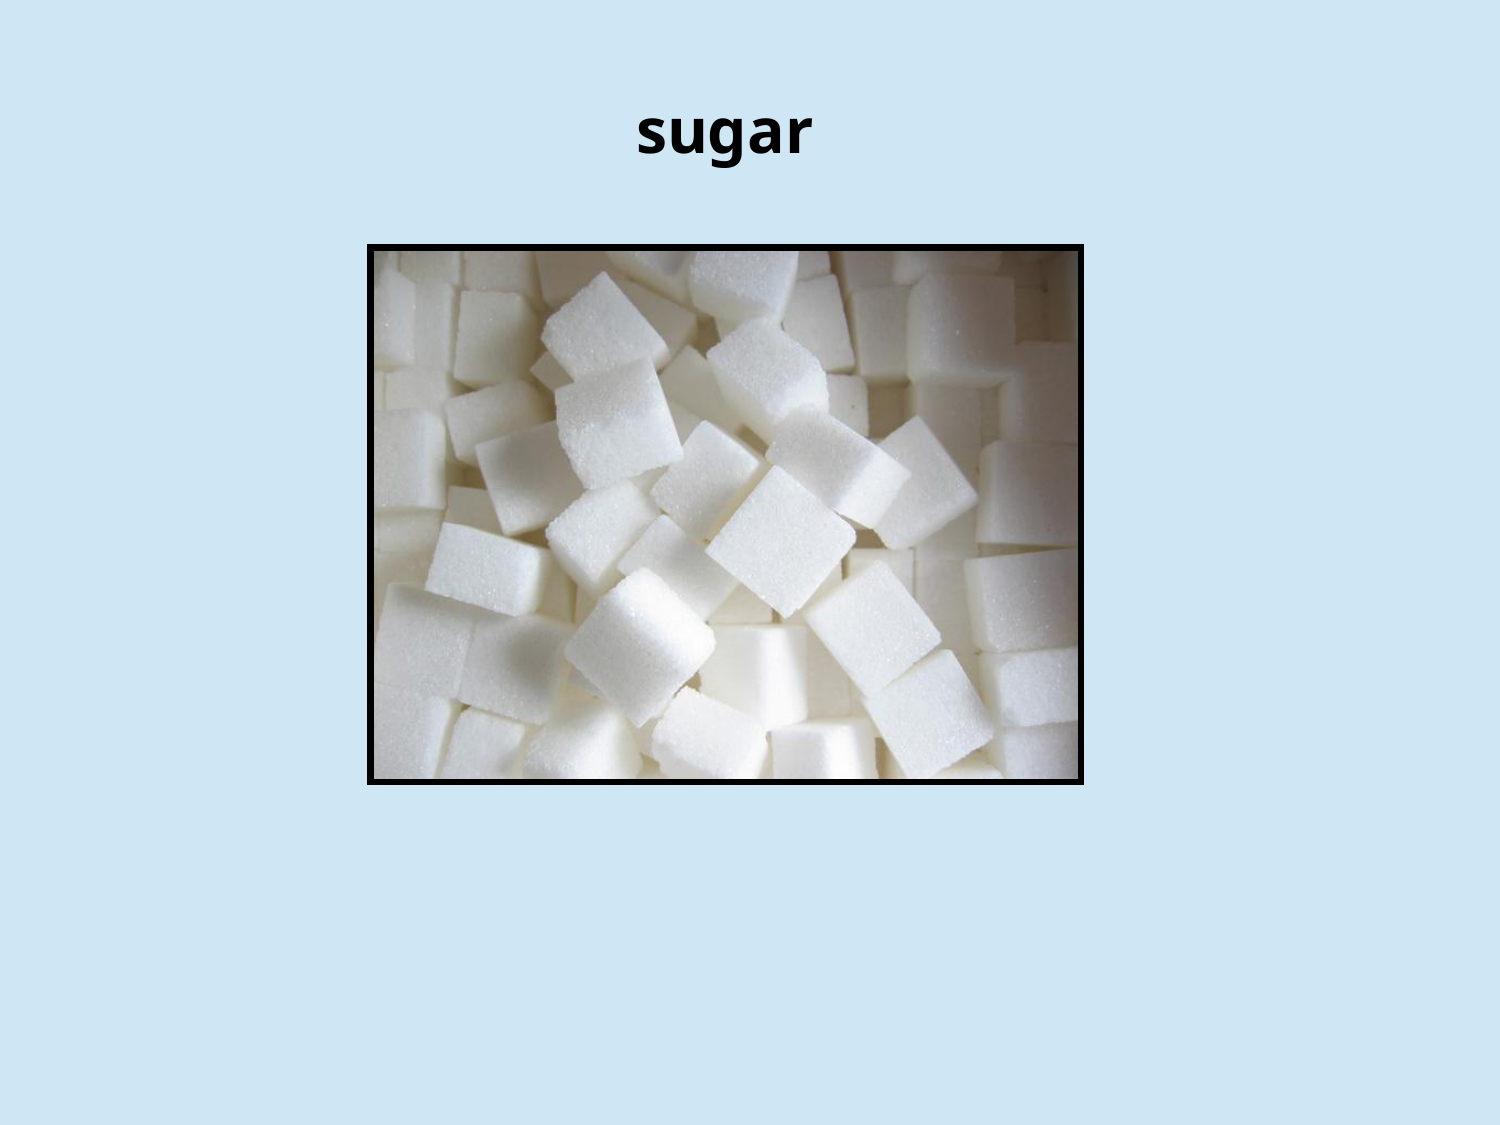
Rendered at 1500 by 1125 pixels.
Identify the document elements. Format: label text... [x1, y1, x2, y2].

picture [373, 250, 1078, 779]
text_box sugar [264, 8, 1186, 174]
